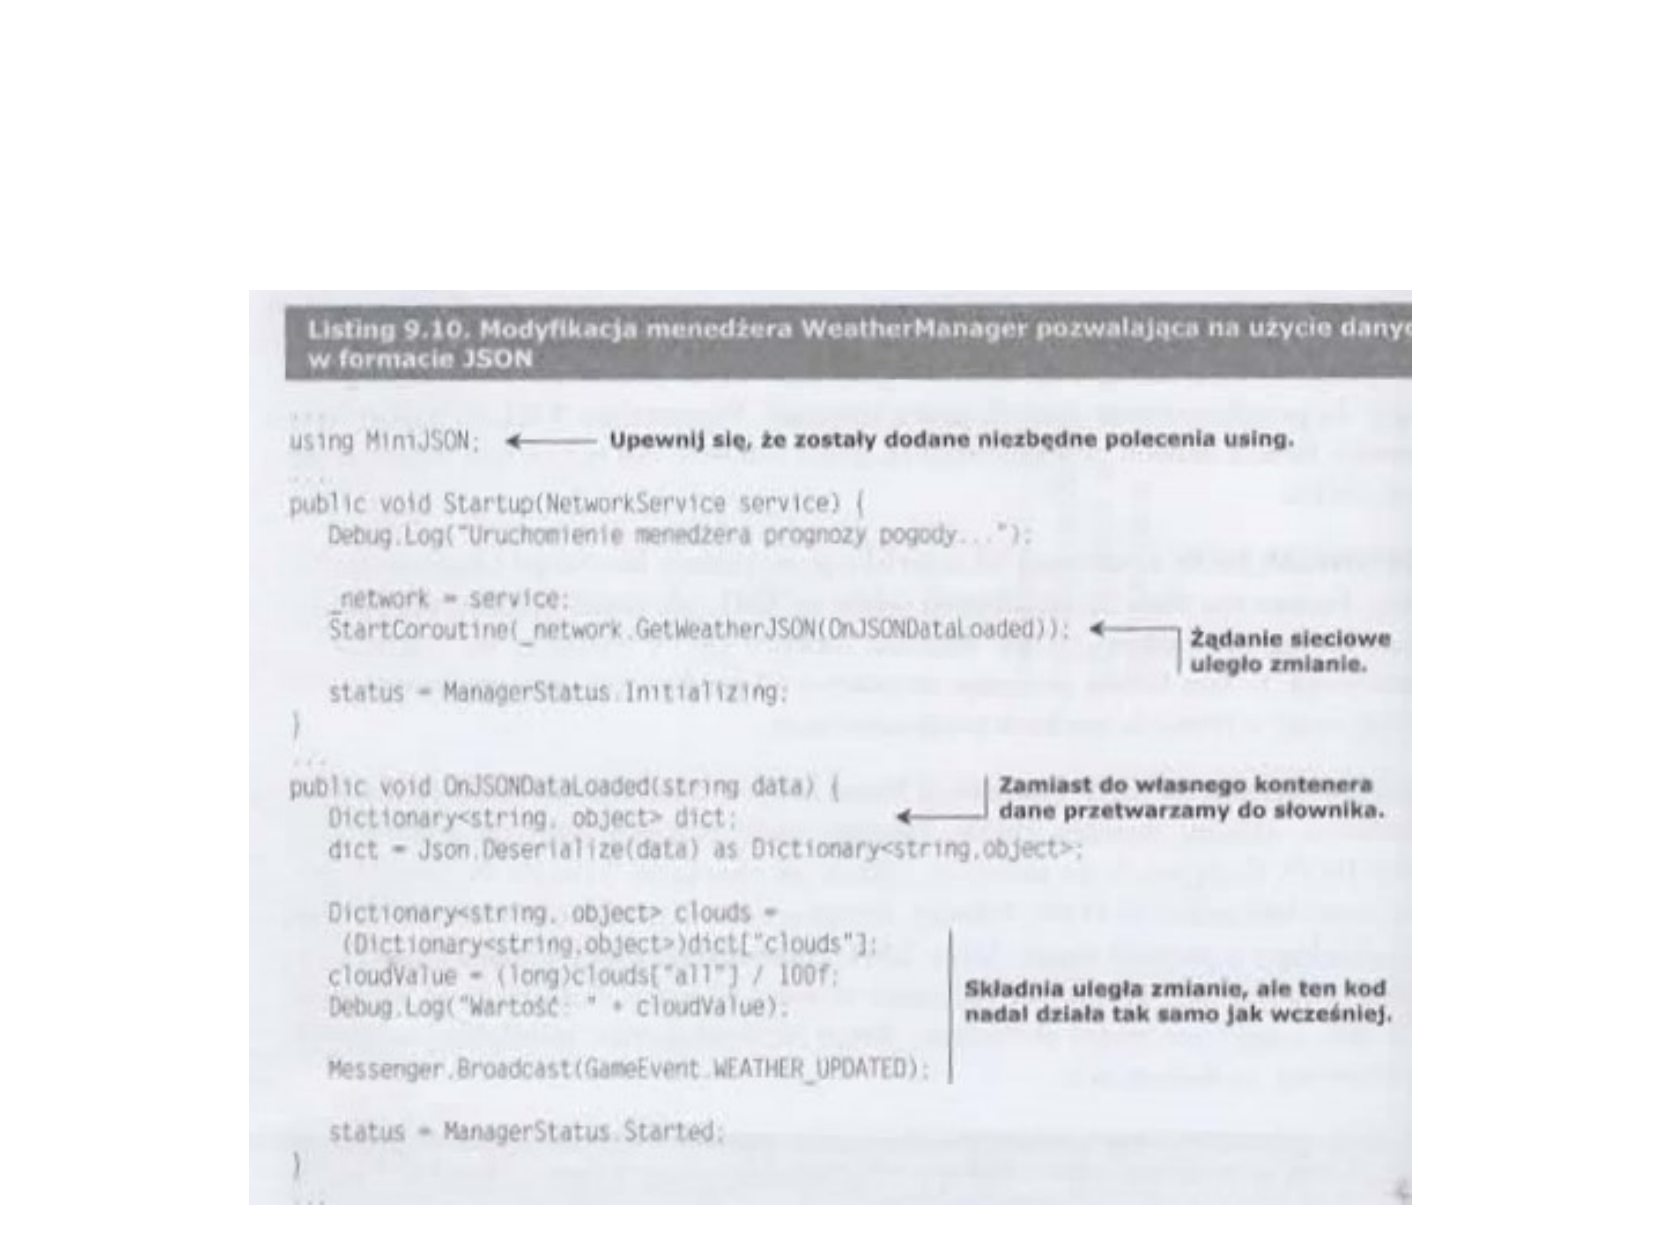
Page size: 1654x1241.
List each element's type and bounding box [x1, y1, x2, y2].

picture [249, 290, 1412, 1205]
